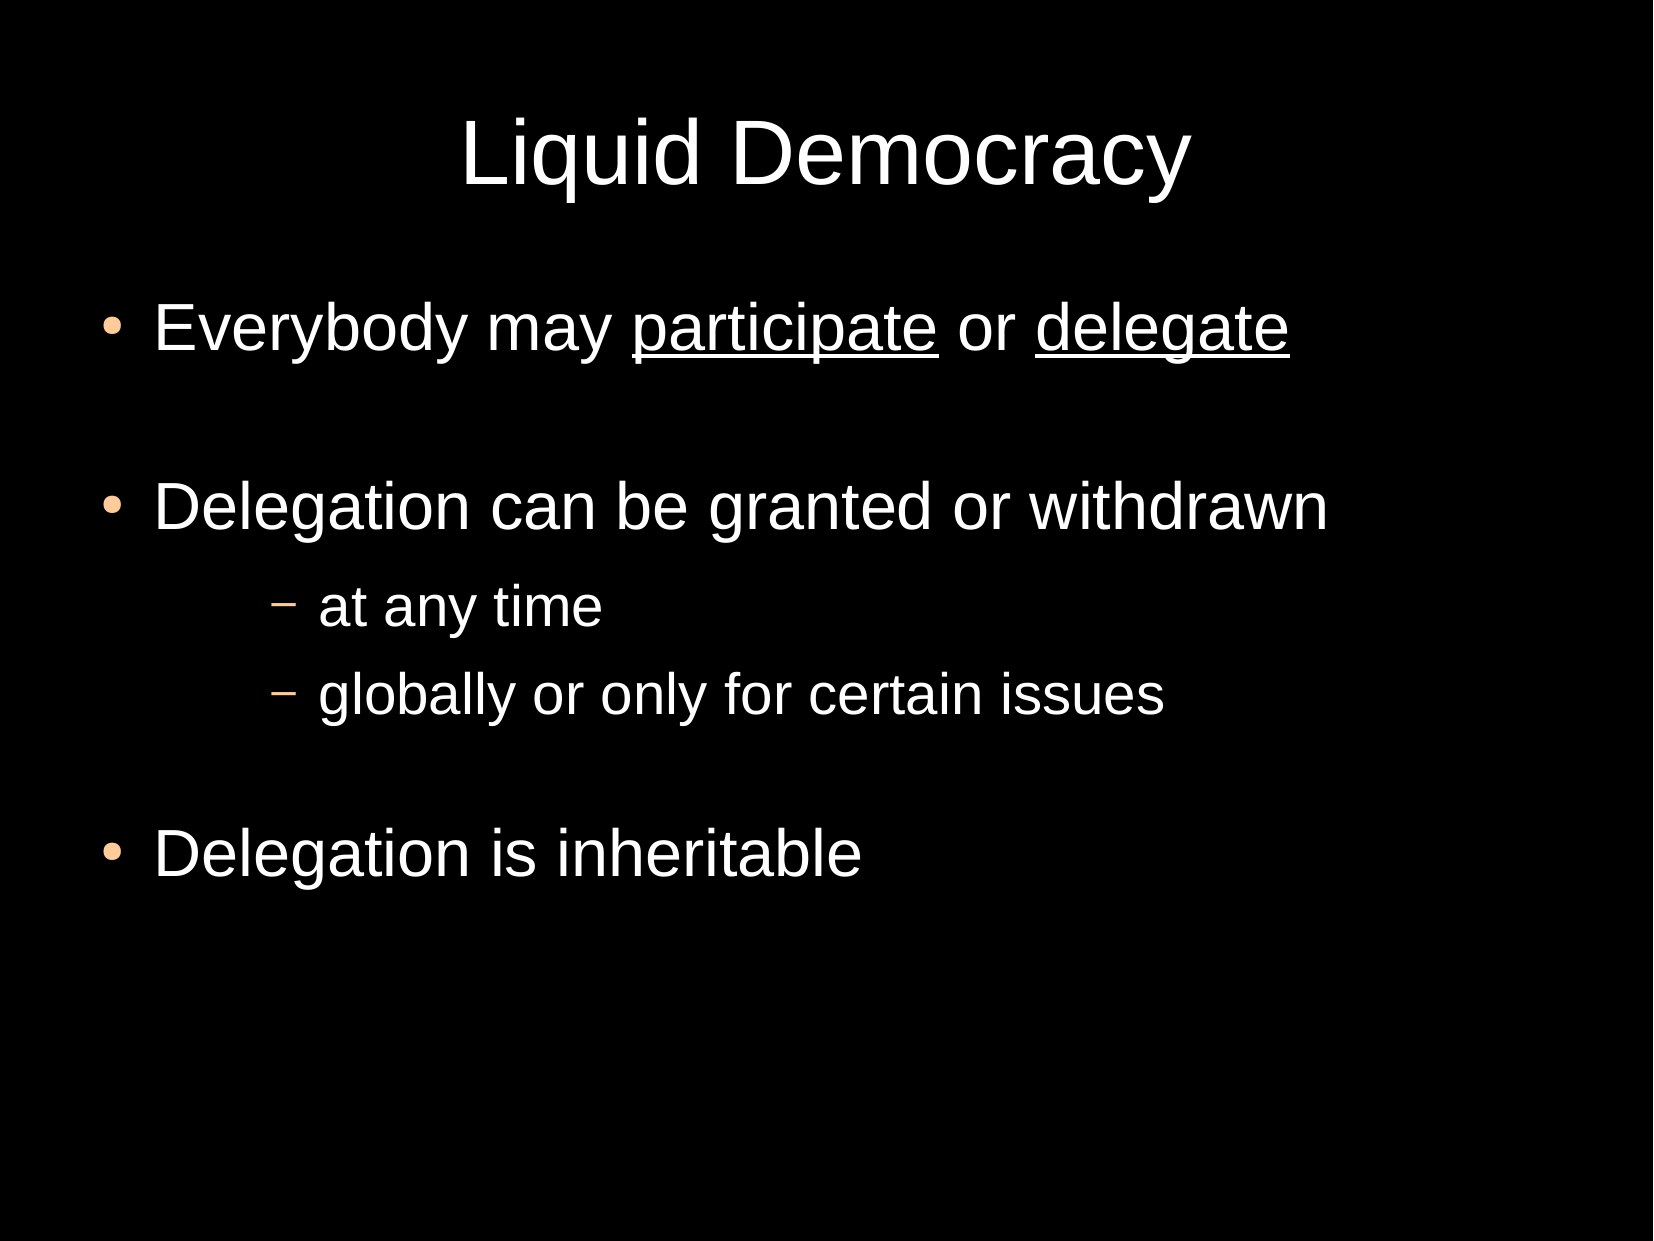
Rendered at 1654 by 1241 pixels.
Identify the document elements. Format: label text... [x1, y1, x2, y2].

list Everybody may participate or delegate Delegation can be granted or withdrawn at any time globally or only for certain issues Delegation is inheritable [82, 290, 1571, 1095]
title Liquid Democracy [82, 56, 1571, 250]
